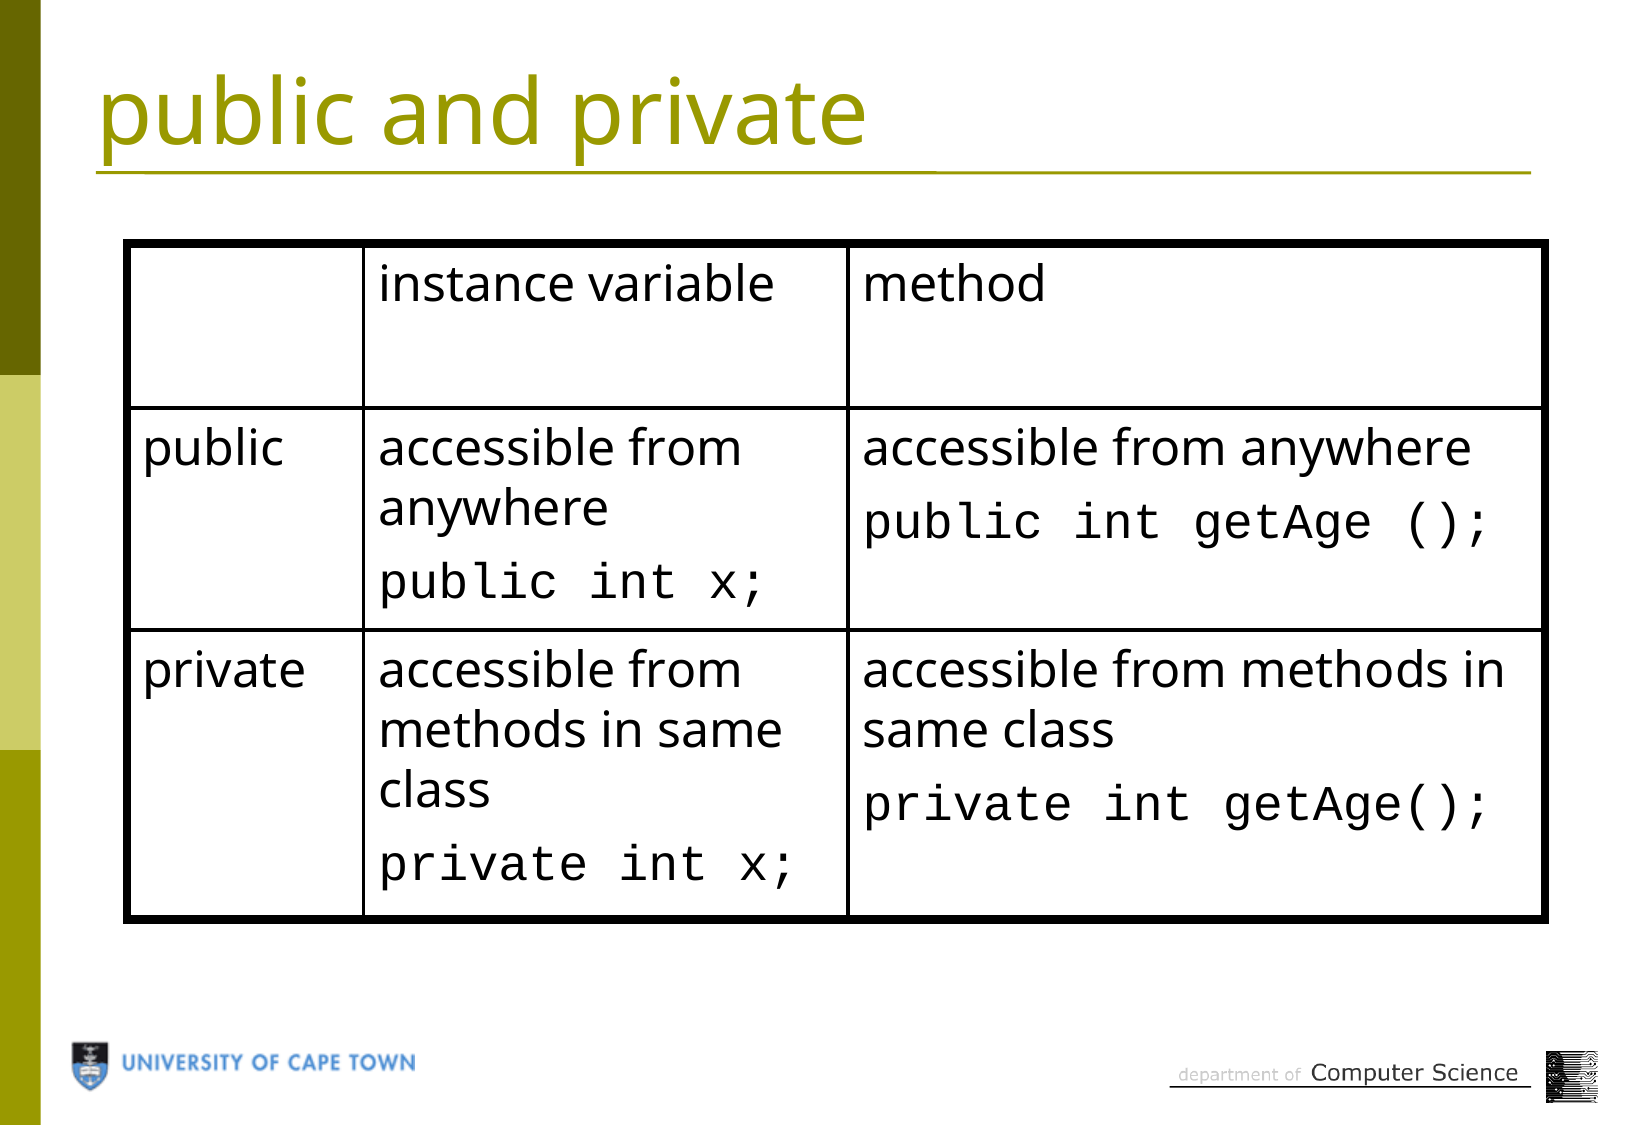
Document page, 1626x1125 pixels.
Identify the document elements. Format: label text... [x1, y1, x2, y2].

table_header [131, 248, 362, 406]
picture [1169, 1043, 1532, 1091]
table_cell accessible from anywhere public int getAge (); [850, 410, 1541, 628]
table_cell accessible from methods in same class private int getAge(); [850, 632, 1541, 915]
table_cell accessible from methods in same class private int x; [365, 632, 846, 915]
table_header method [850, 248, 1541, 406]
title public and private [81, 45, 1544, 173]
table_cell accessible from anywhere public int x; [365, 410, 846, 628]
table_cell public [131, 410, 362, 628]
picture [1546, 1051, 1598, 1103]
picture [61, 1024, 415, 1103]
table_cell private [131, 632, 362, 915]
table_header instance variable [365, 248, 846, 406]
